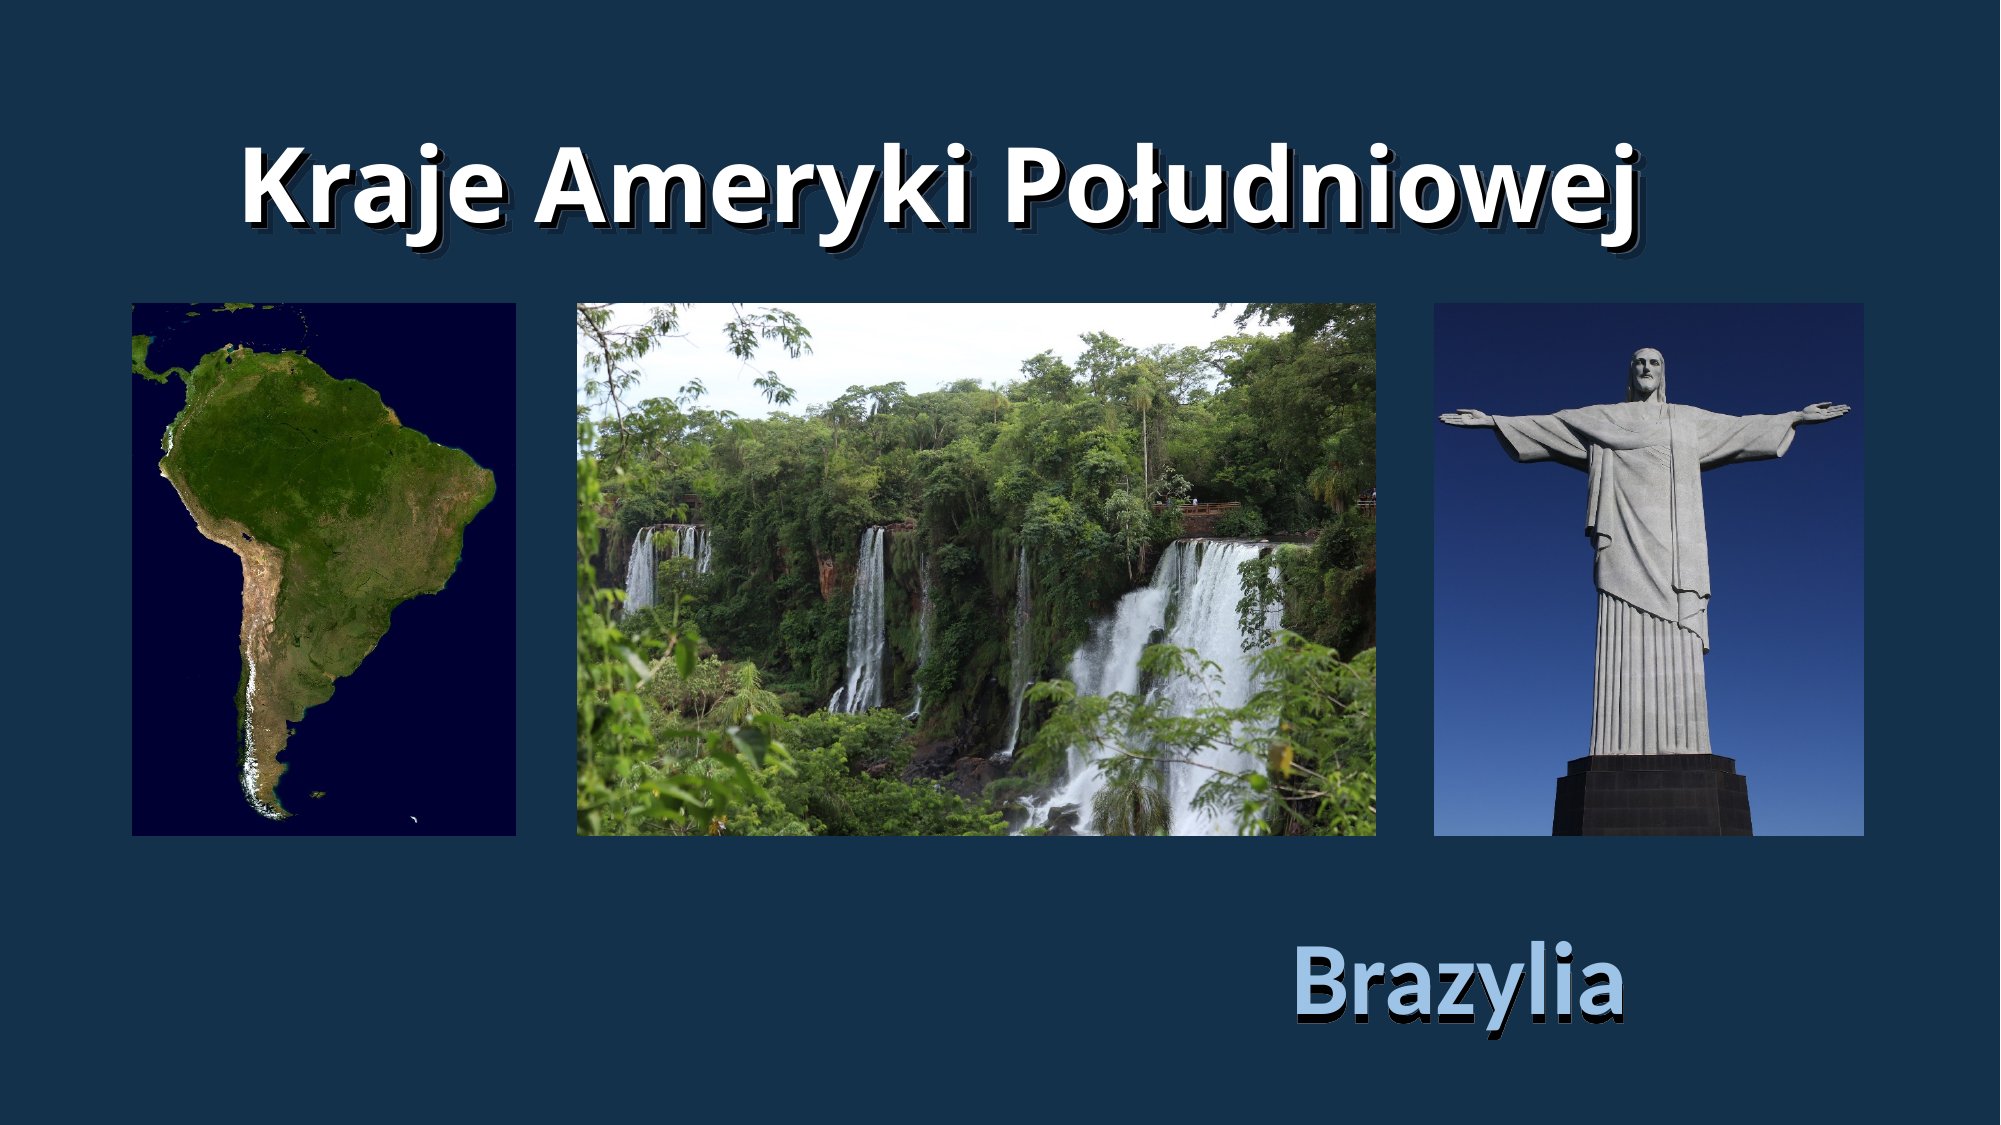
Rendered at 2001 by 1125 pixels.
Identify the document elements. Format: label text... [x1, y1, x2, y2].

text_box Brazylia [1276, 929, 1777, 1071]
picture [0, 0, 2000, 1125]
title Kraje Ameryki Południowej [0, 74, 1903, 305]
